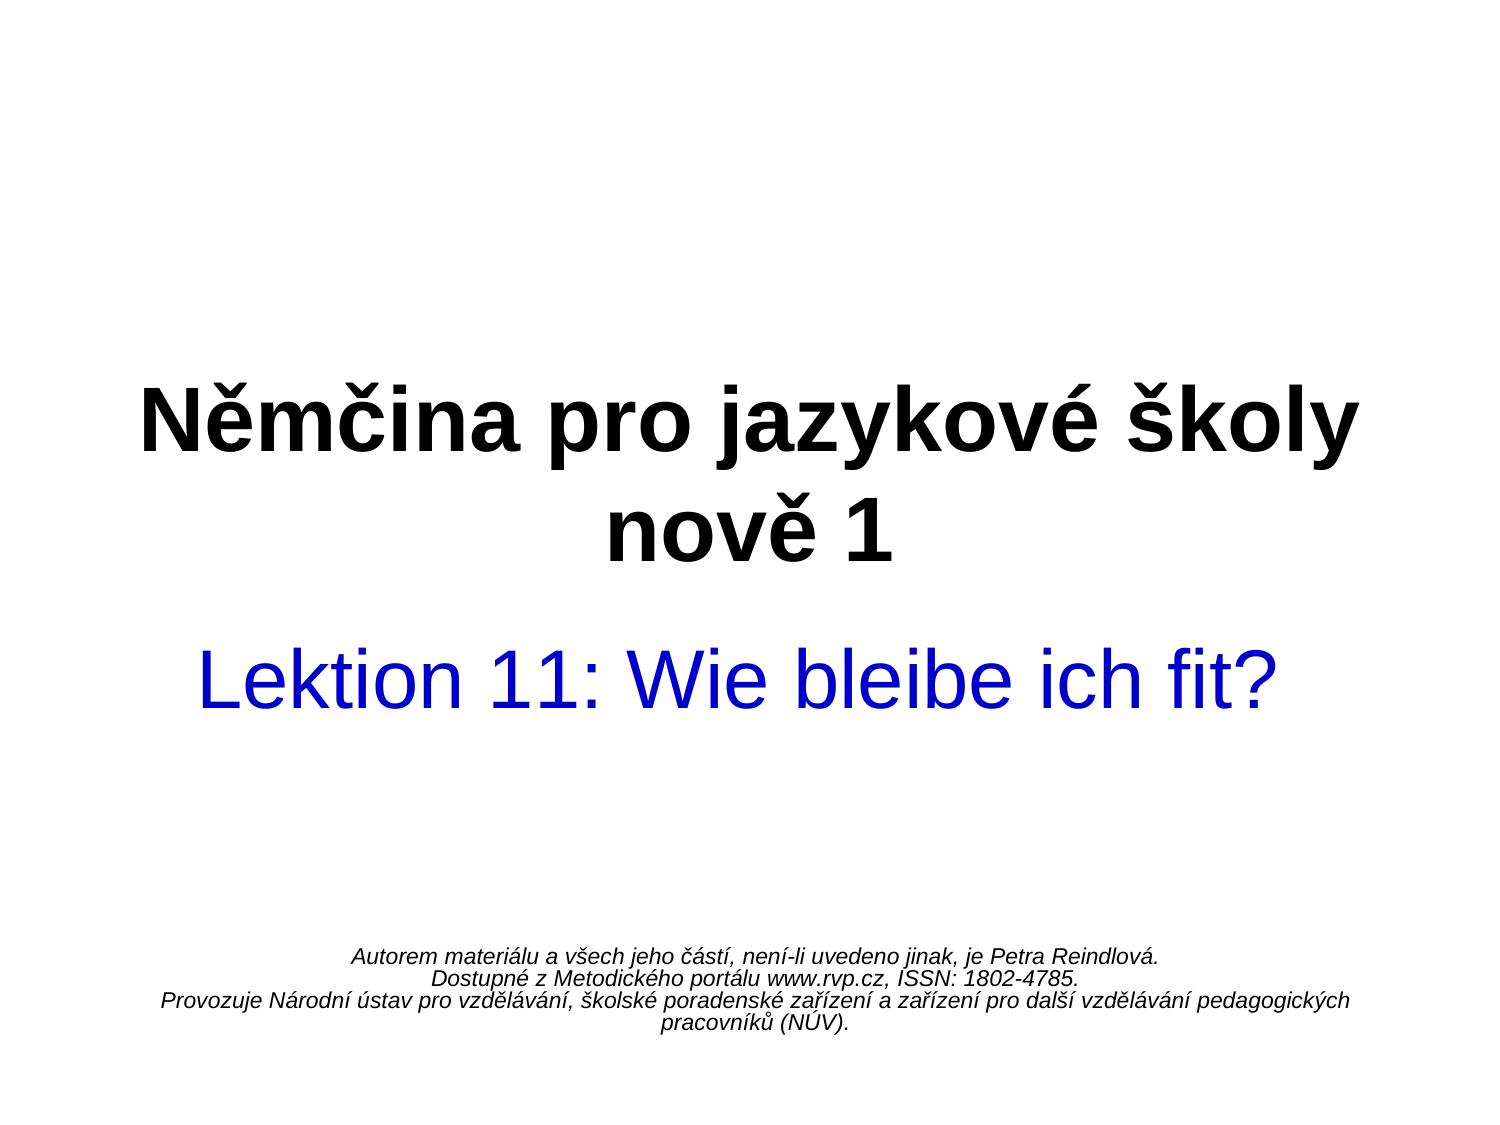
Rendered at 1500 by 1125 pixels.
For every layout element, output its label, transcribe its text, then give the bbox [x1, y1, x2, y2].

title Němčina pro jazykové školy nově 1 [112, 349, 1388, 591]
text_box Lektion 11: Wie bleibe ich fit? Autorem materiálu a všech jeho částí, není-li uvedeno jinak, je Petra Reindlová. Dostupné z Metodického portálu www.rvp.cz, ISSN: 1802-4785. Provozuje Národní ústav pro vzdělávání, školské poradenské zařízení a zařízení pro další vzdělávání pedagogických pracovníků (NÚV). [88, 637, 1388, 1103]
